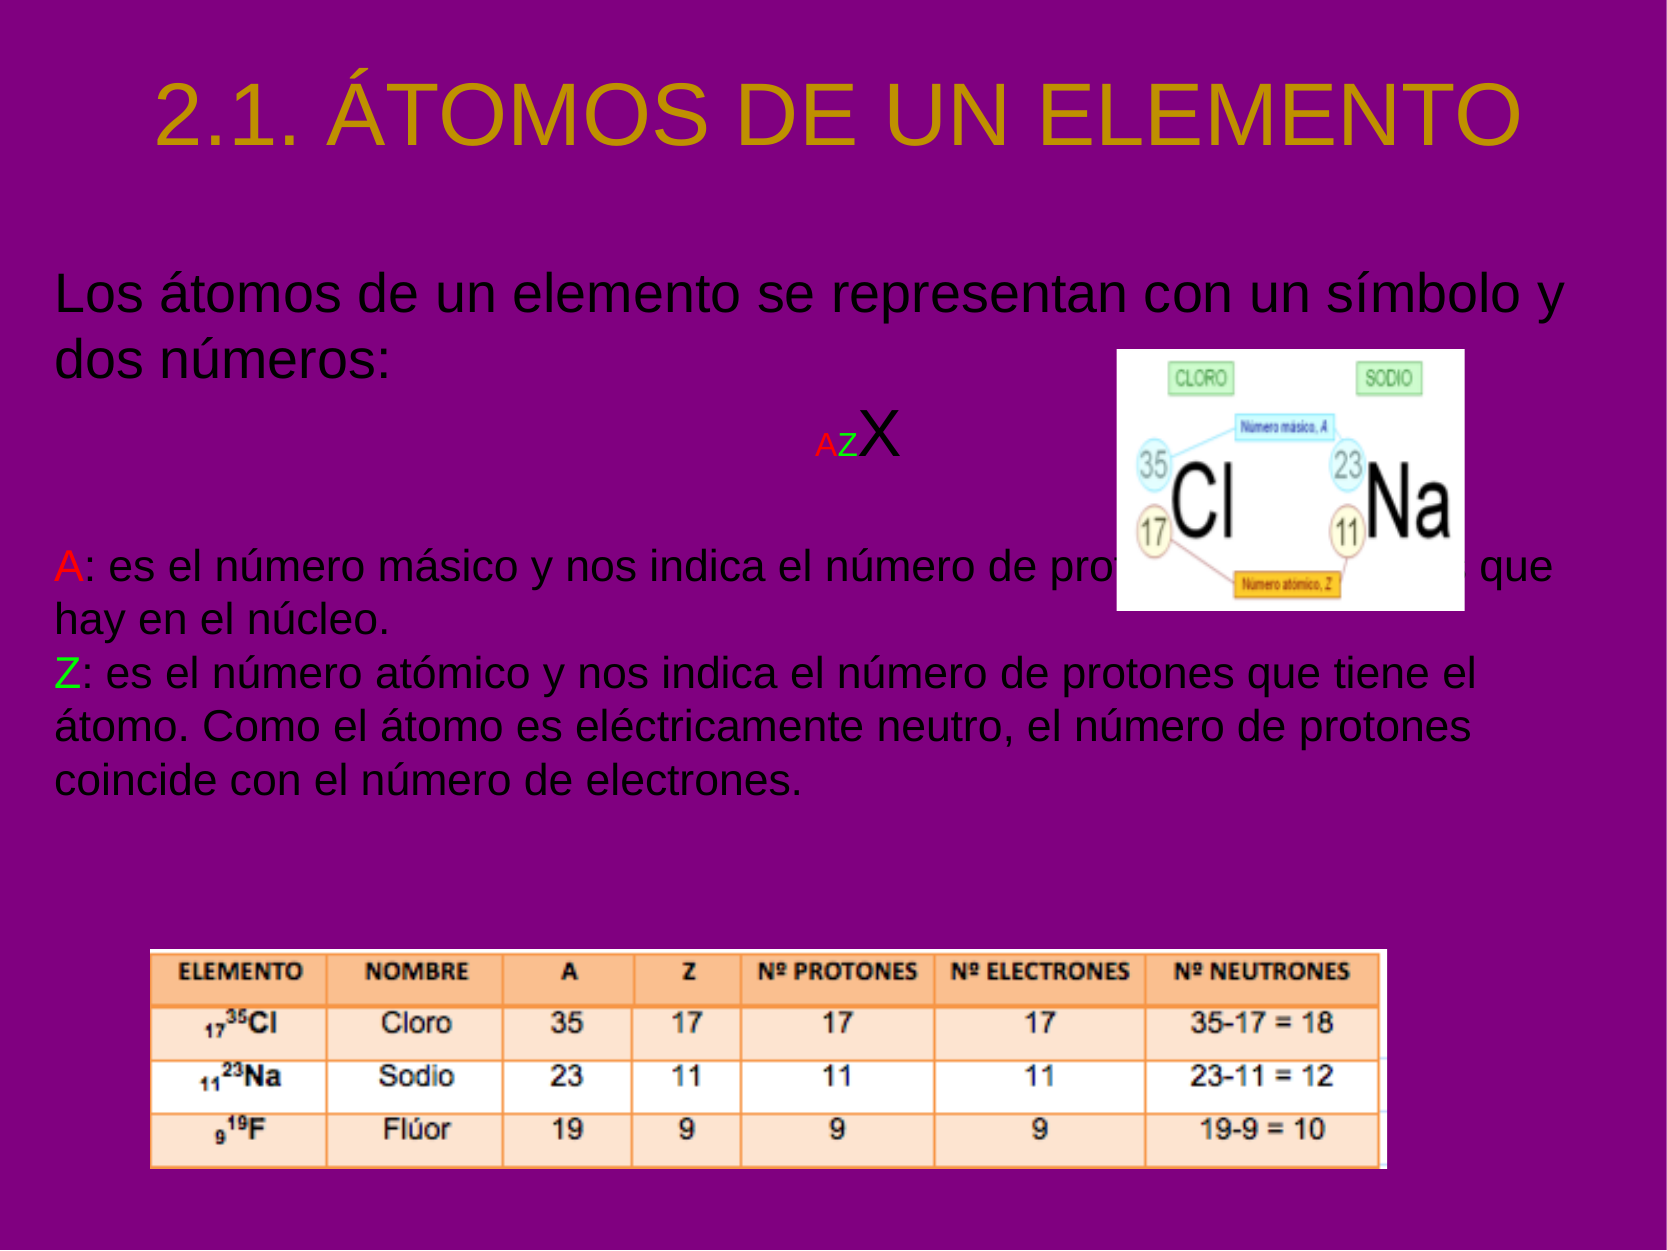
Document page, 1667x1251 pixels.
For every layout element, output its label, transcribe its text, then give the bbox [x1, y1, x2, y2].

list Los átomos de un elemento se representan con un símbolo y dos números: AZX A: es el número másico y nos indica el número de protones y neutrones que hay en el núcleo. Z: es el número atómico y nos indica el número de protones que tiene el átomo. Como el átomo es eléctricamente neutro, el número de protones coincide con el número de electrones. [47, 249, 1624, 1209]
text_box [150, 949, 1388, 1169]
title 2.1. ÁTOMOS DE UN ELEMENTO [50, 50, 1630, 213]
text_box [1116, 349, 1465, 611]
